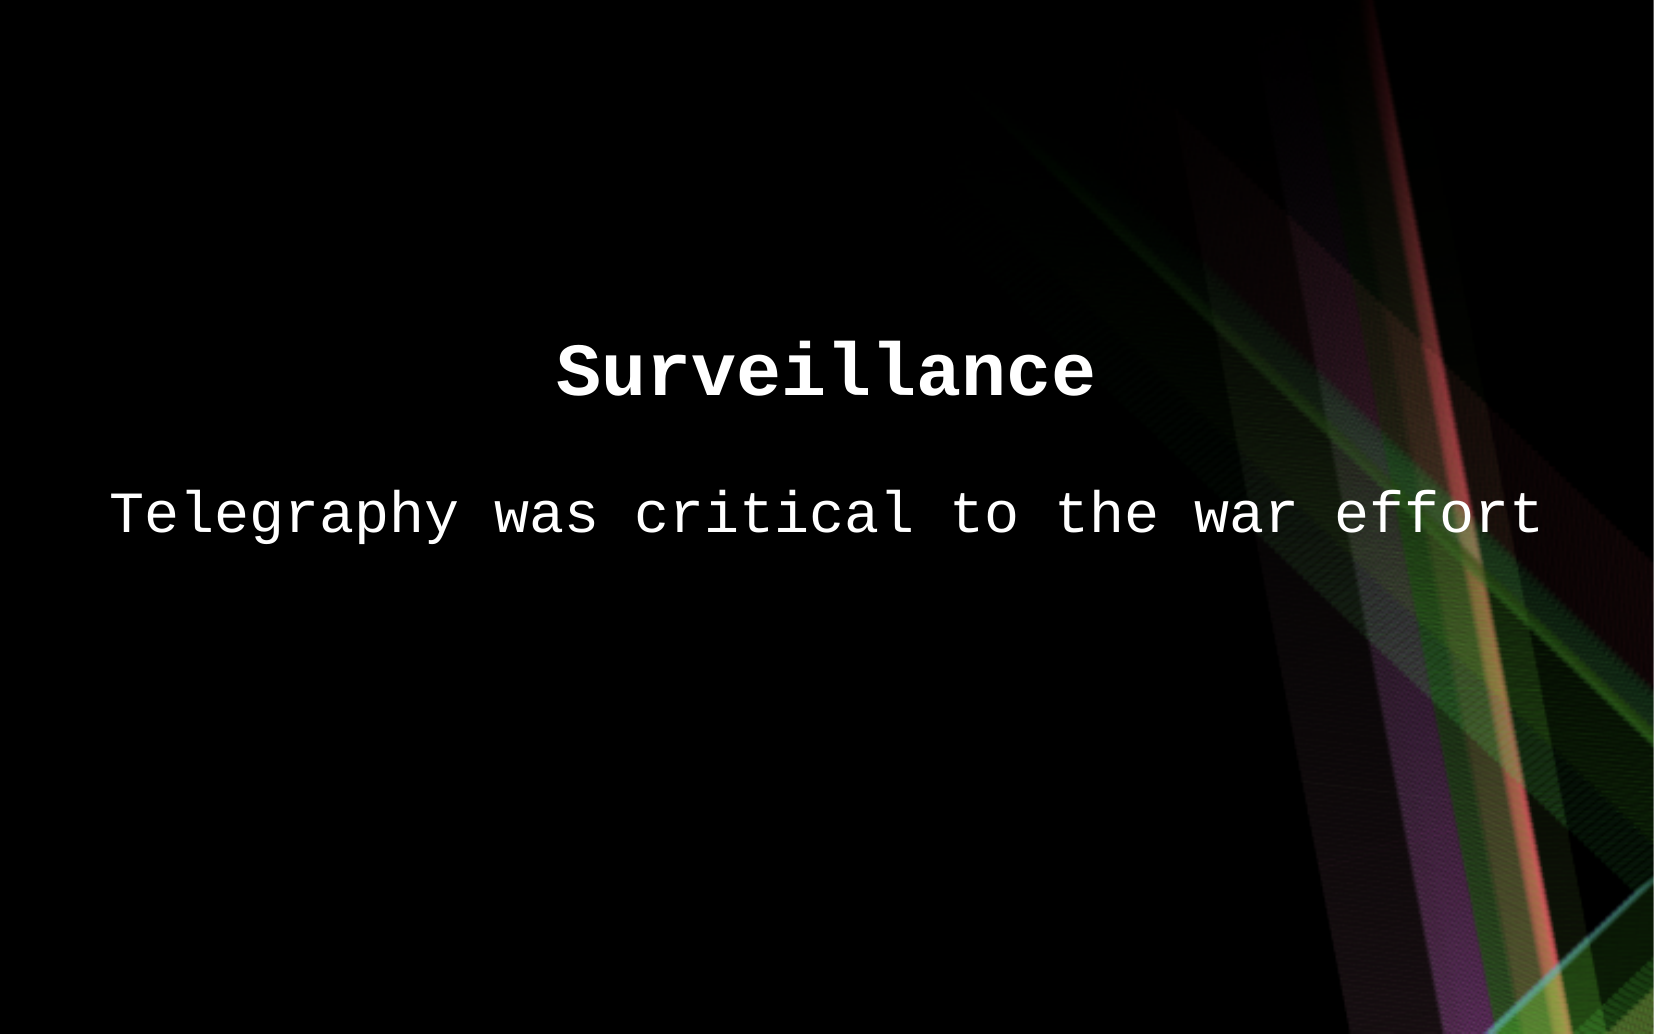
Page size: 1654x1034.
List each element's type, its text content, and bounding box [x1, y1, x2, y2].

subtitle Surveillance Telegraphy was critical to the war effort [82, 41, 1571, 842]
picture [0, 0, 1654, 1034]
